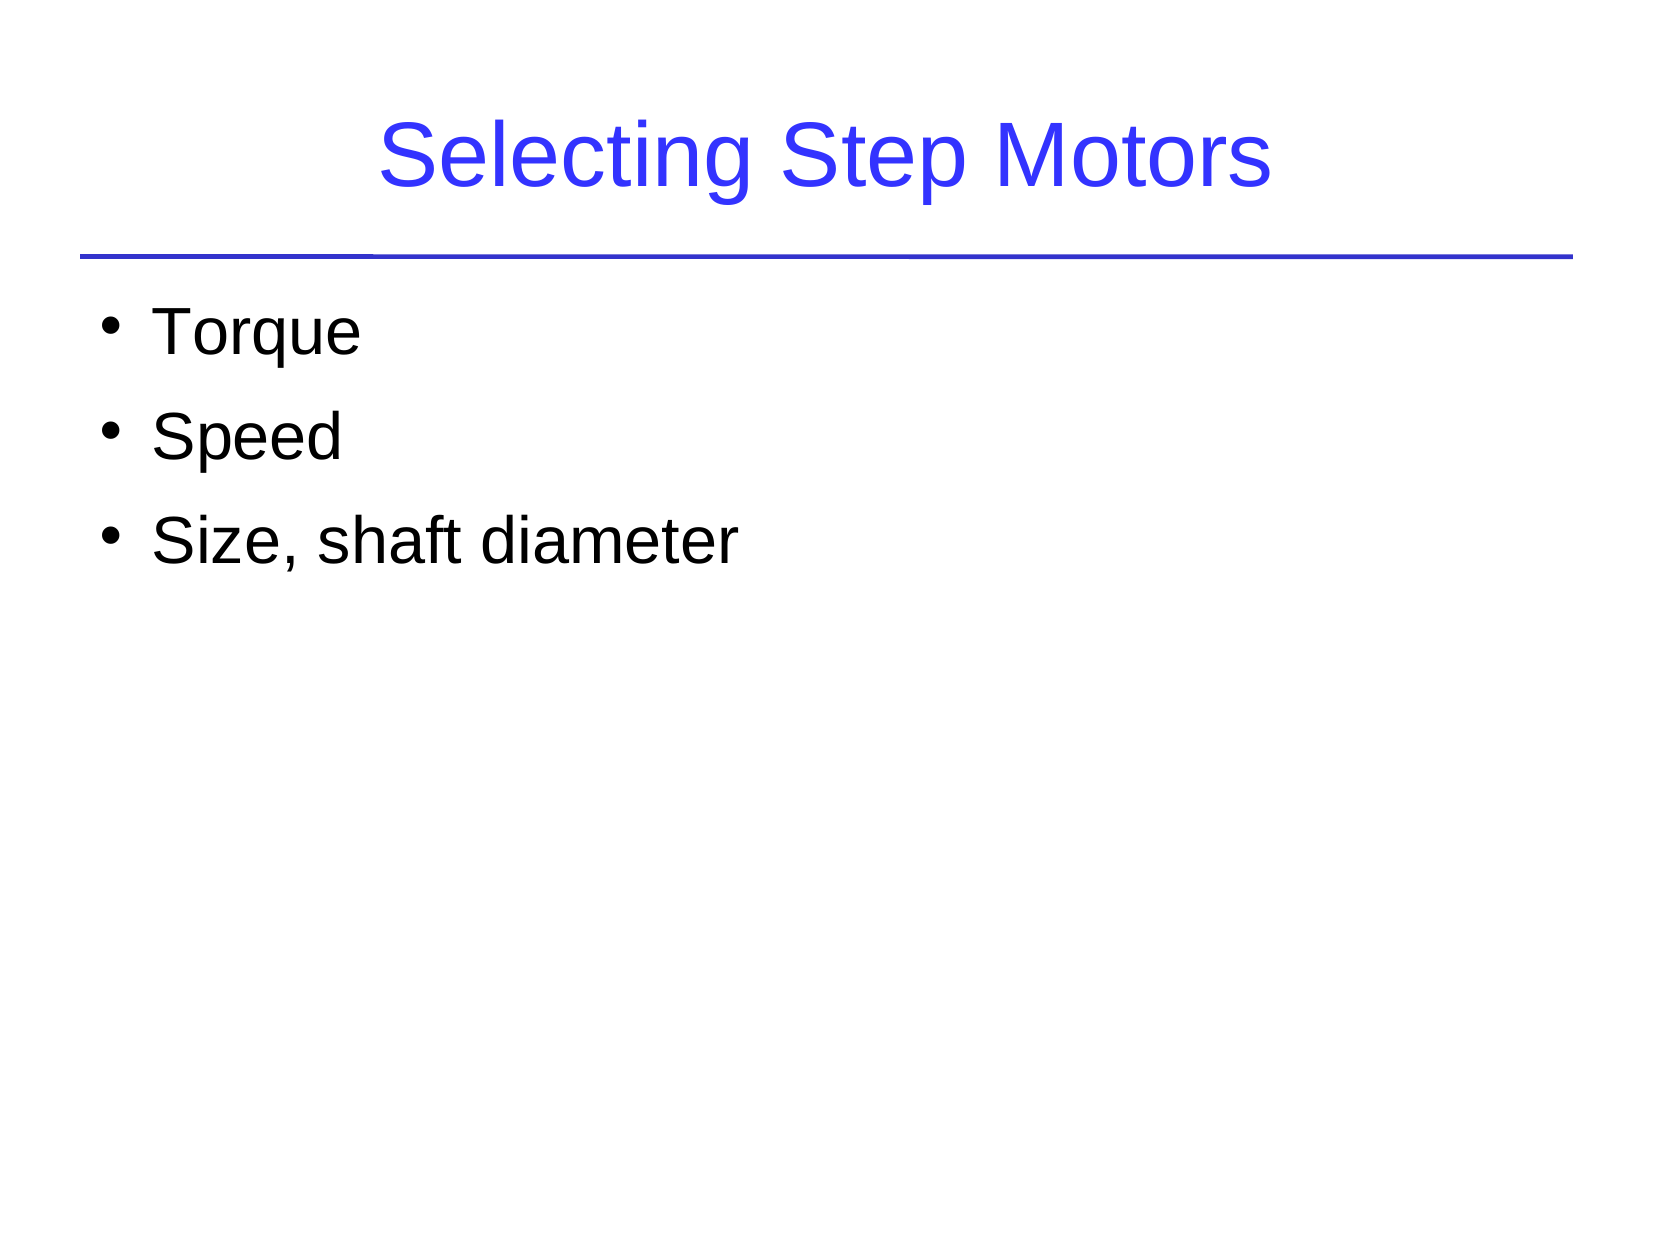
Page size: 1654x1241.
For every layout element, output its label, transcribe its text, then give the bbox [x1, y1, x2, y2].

list Torque Speed Size, shaft diameter [82, 290, 1571, 1010]
title Selecting Step Motors [82, 49, 1571, 257]
